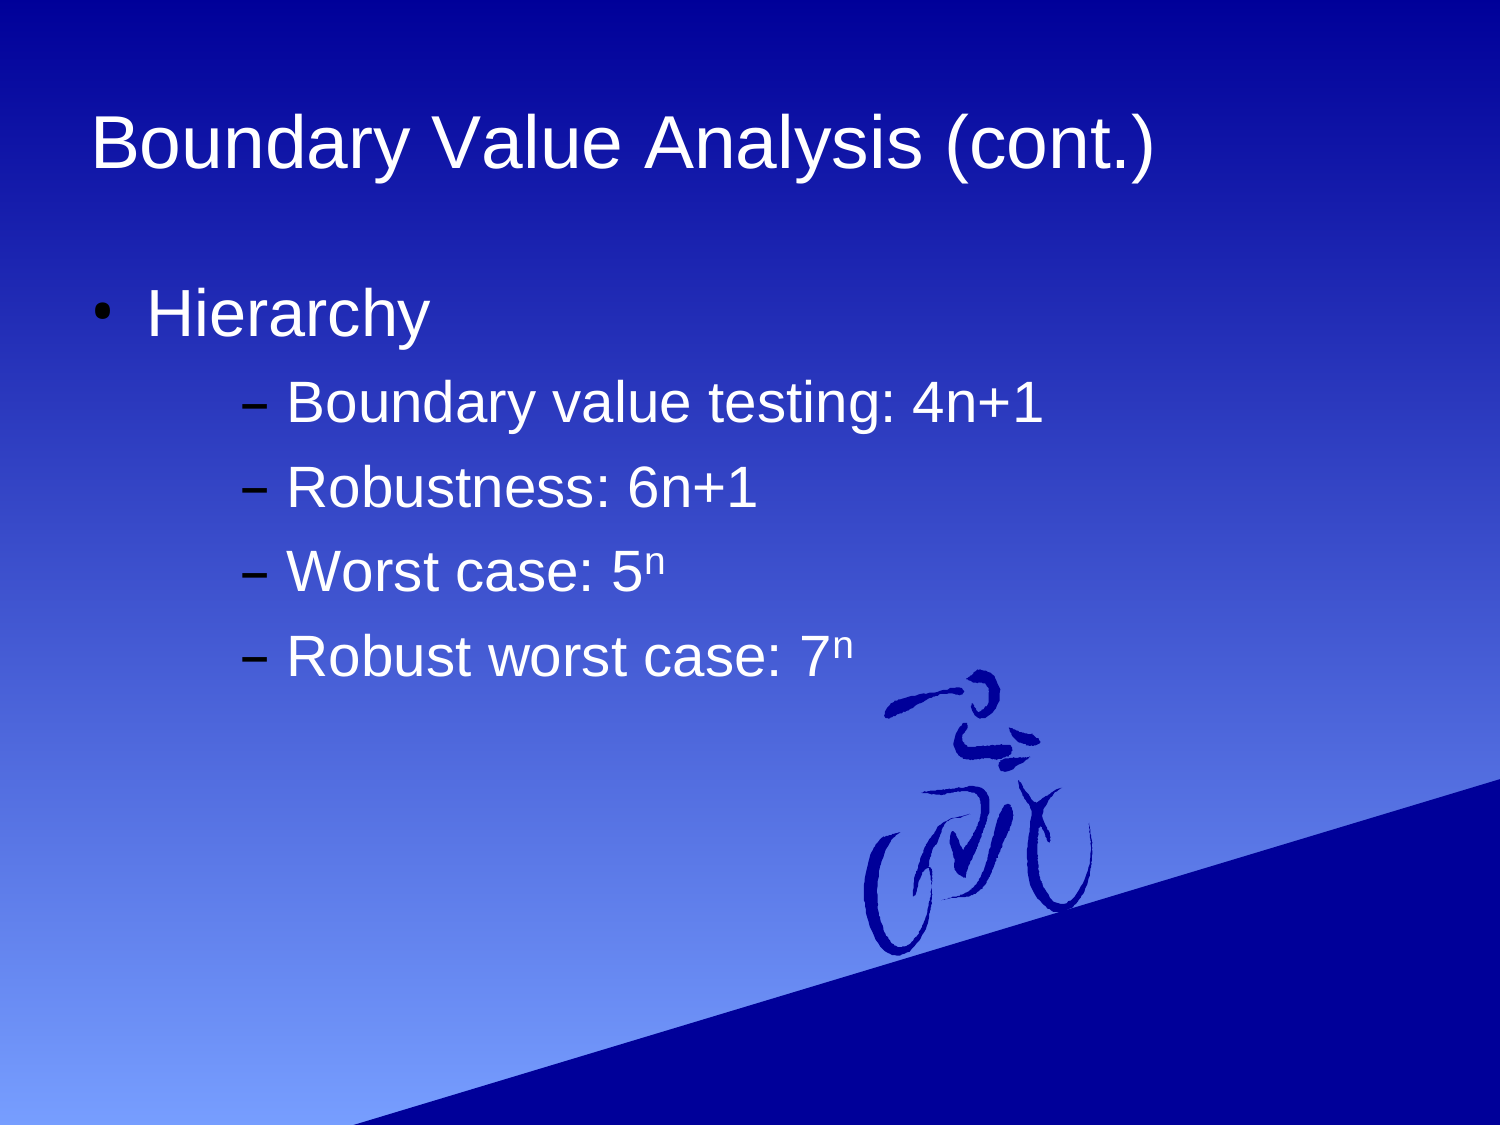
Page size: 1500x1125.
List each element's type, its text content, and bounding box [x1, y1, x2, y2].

title Boundary Value Analysis (cont.) [75, 45, 1426, 233]
list Hierarchy Boundary value testing: 4n+1 Robustness: 6n+1 Worst case: 5n Robust worst case: 7n [75, 262, 1426, 1005]
